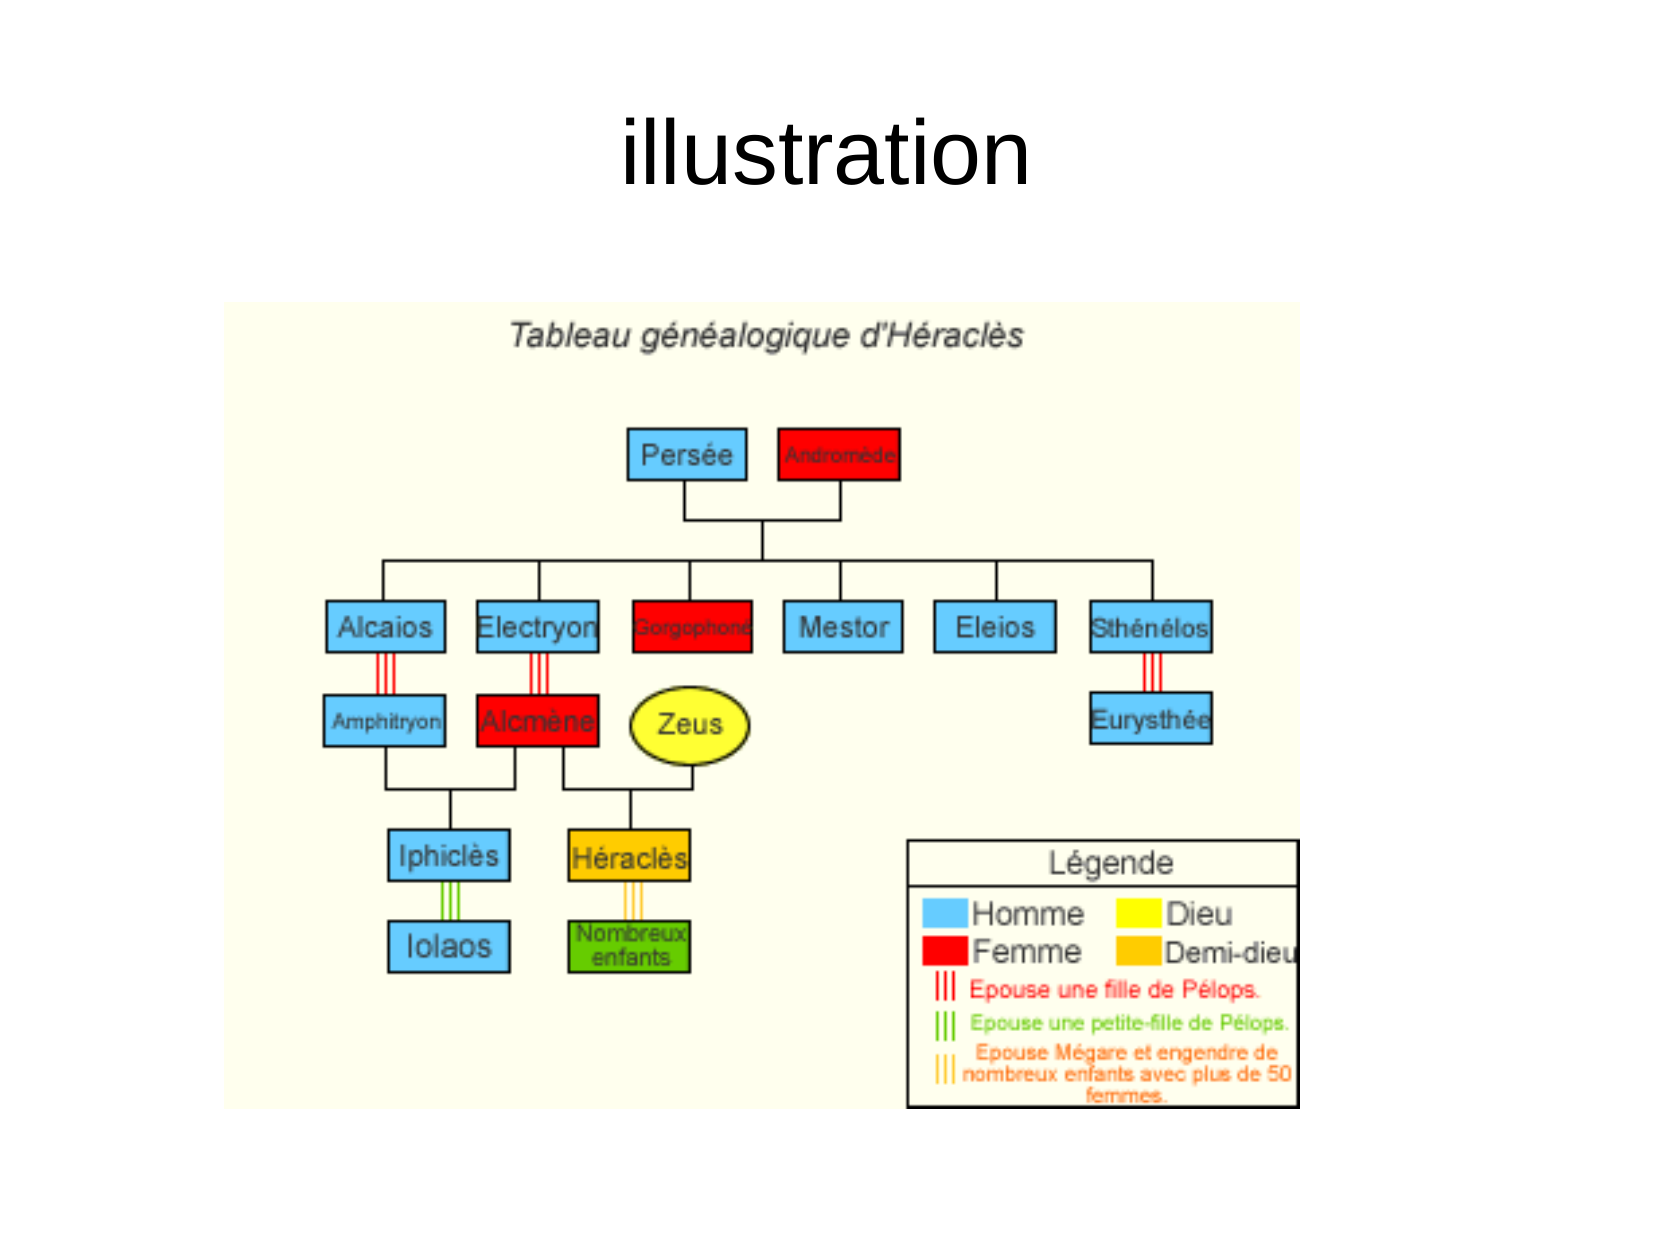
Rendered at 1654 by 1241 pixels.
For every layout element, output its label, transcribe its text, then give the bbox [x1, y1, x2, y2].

title illustration [82, 49, 1571, 257]
picture [224, 302, 1300, 1109]
